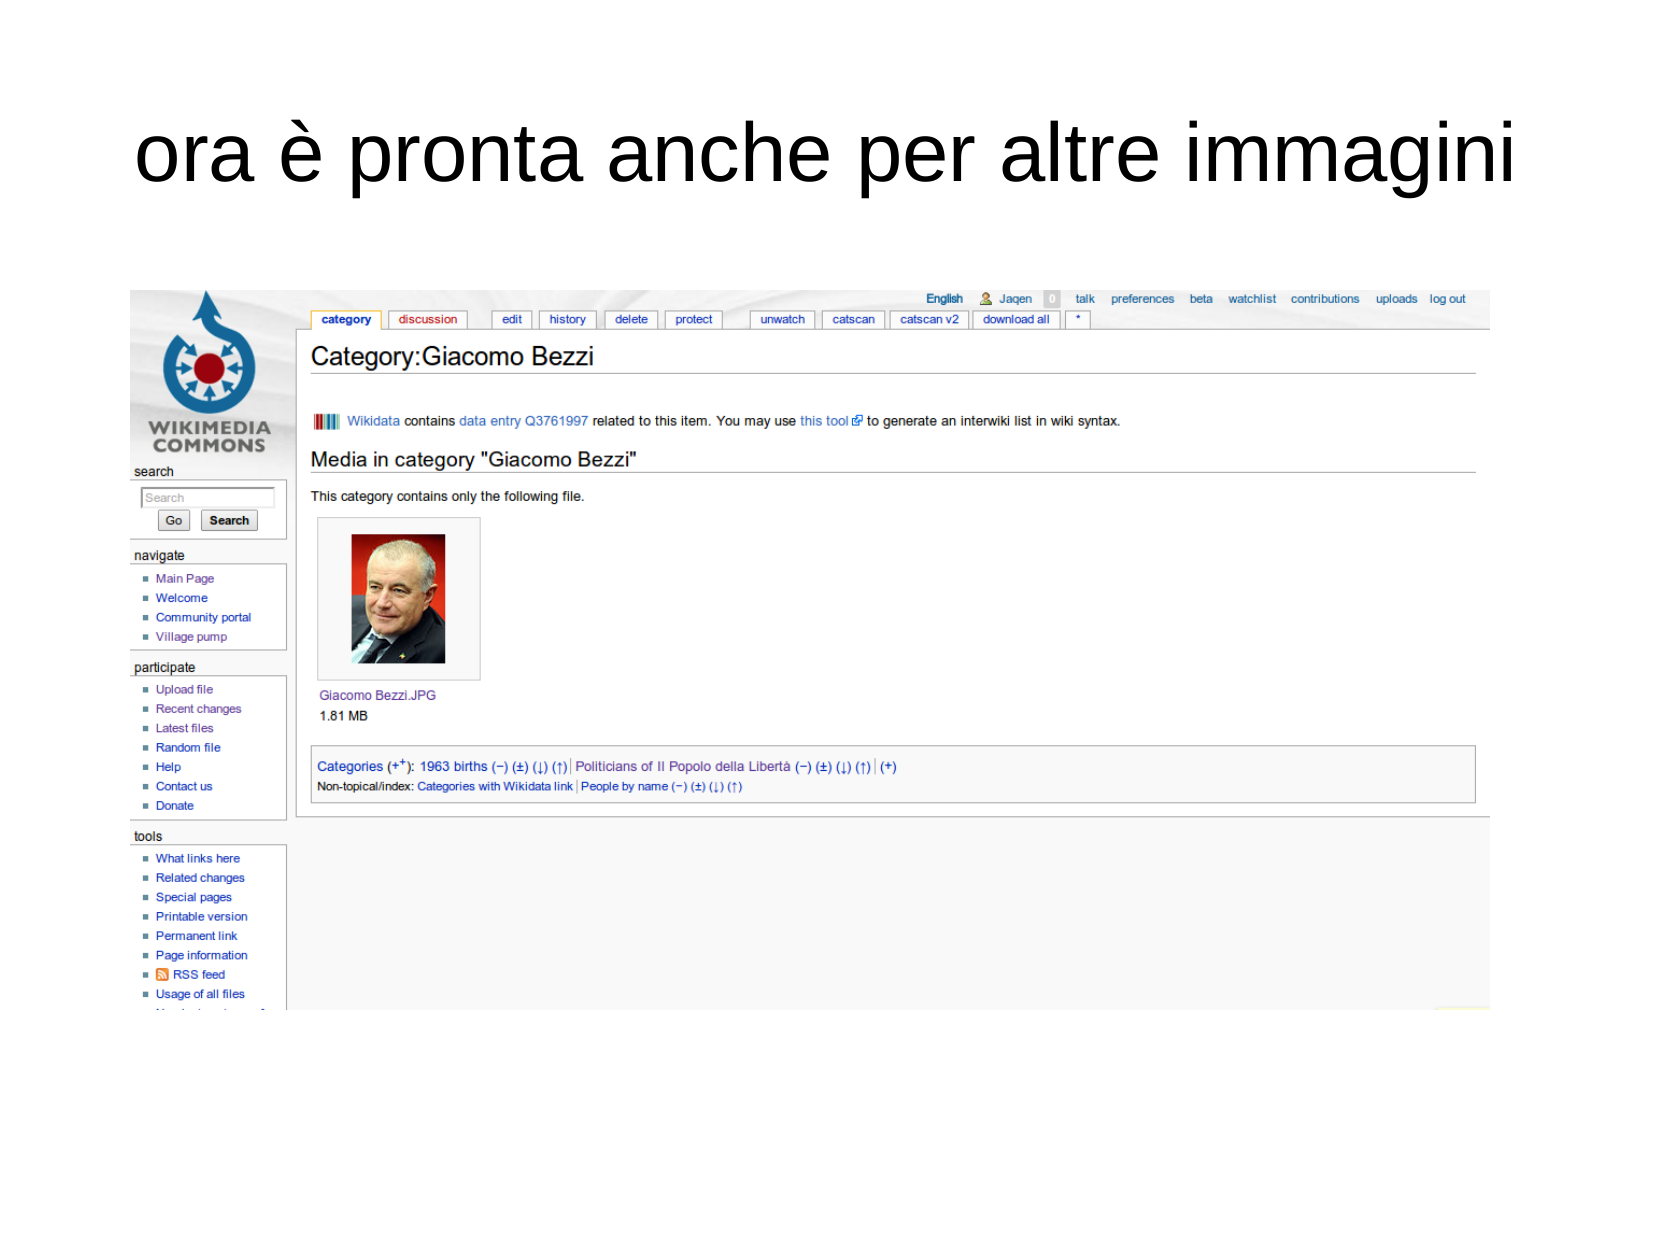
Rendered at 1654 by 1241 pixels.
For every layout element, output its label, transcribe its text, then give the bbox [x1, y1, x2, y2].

title ora è pronta anche per altre immagini [82, 49, 1571, 257]
picture [130, 290, 1490, 1010]
